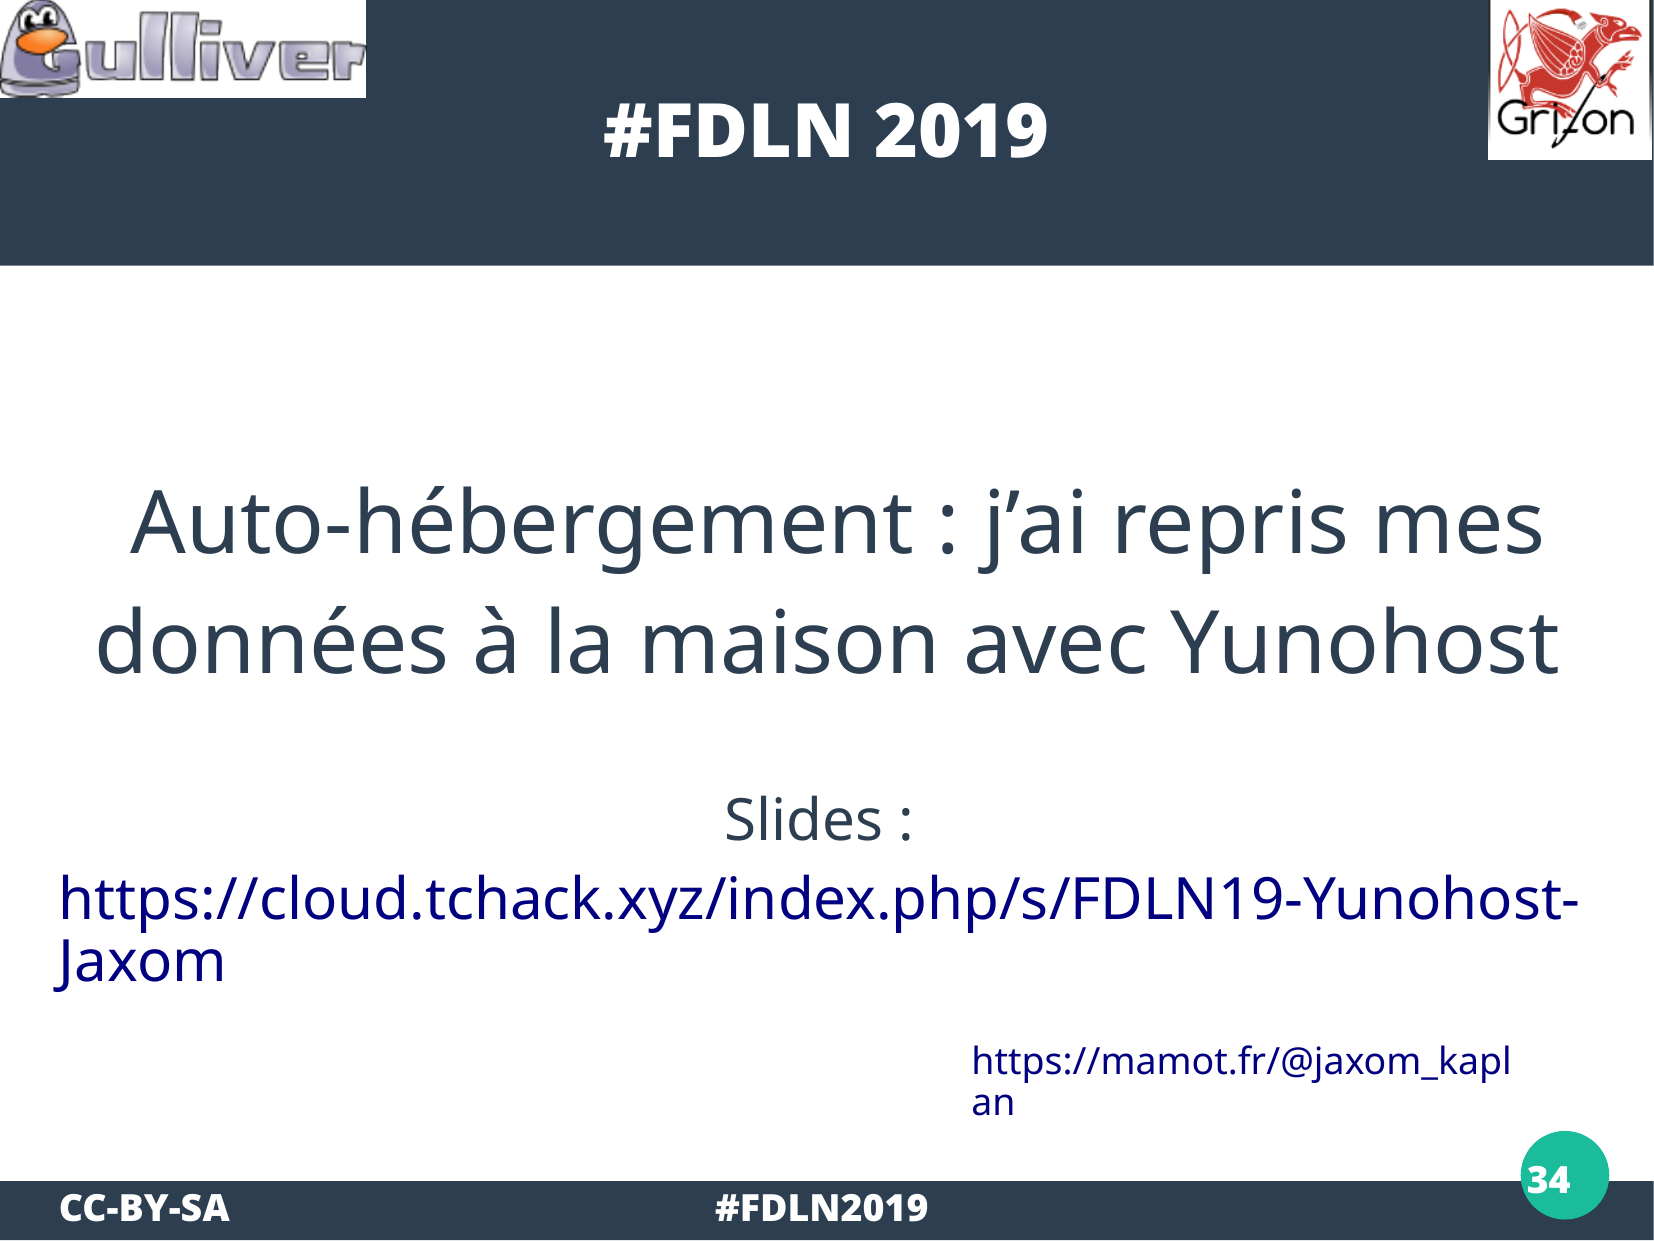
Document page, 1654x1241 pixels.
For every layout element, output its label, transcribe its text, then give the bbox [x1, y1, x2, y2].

picture [0, 0, 367, 98]
text_box https://mamot.fr/@jaxom_kaplan [956, 1027, 1536, 1138]
title #FDLN 2019 [59, 49, 1595, 207]
picture [1488, 0, 1652, 160]
subtitle Auto-hébergement : j’ai repris mes données à la maison avec Yunohost Slides : https://cloud.tchack.xyz/index.php/s/FDLN19-Yunohost-Jaxom [59, 324, 1595, 1152]
